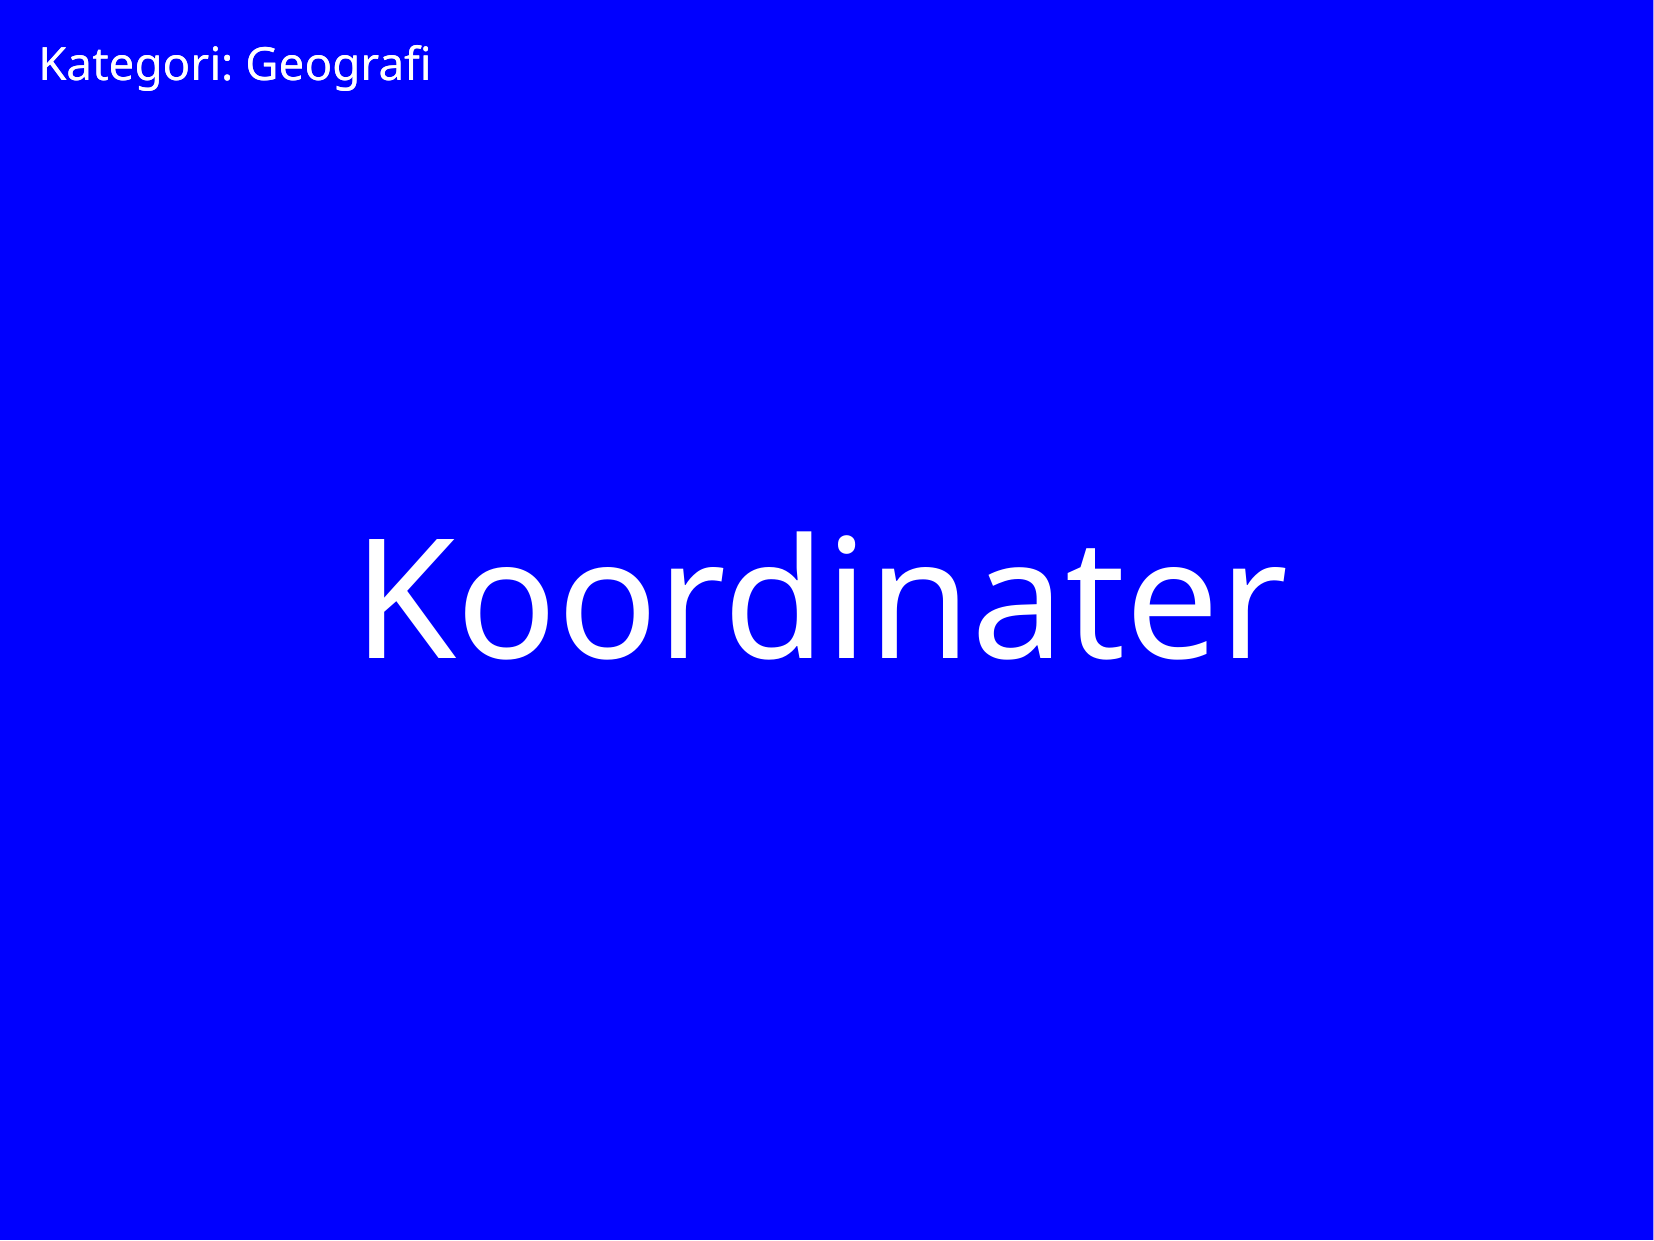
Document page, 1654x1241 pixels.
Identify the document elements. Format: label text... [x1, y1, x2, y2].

text_box Kategori: Geografi [23, 23, 579, 100]
text_box Koordinater [283, 472, 1359, 745]
